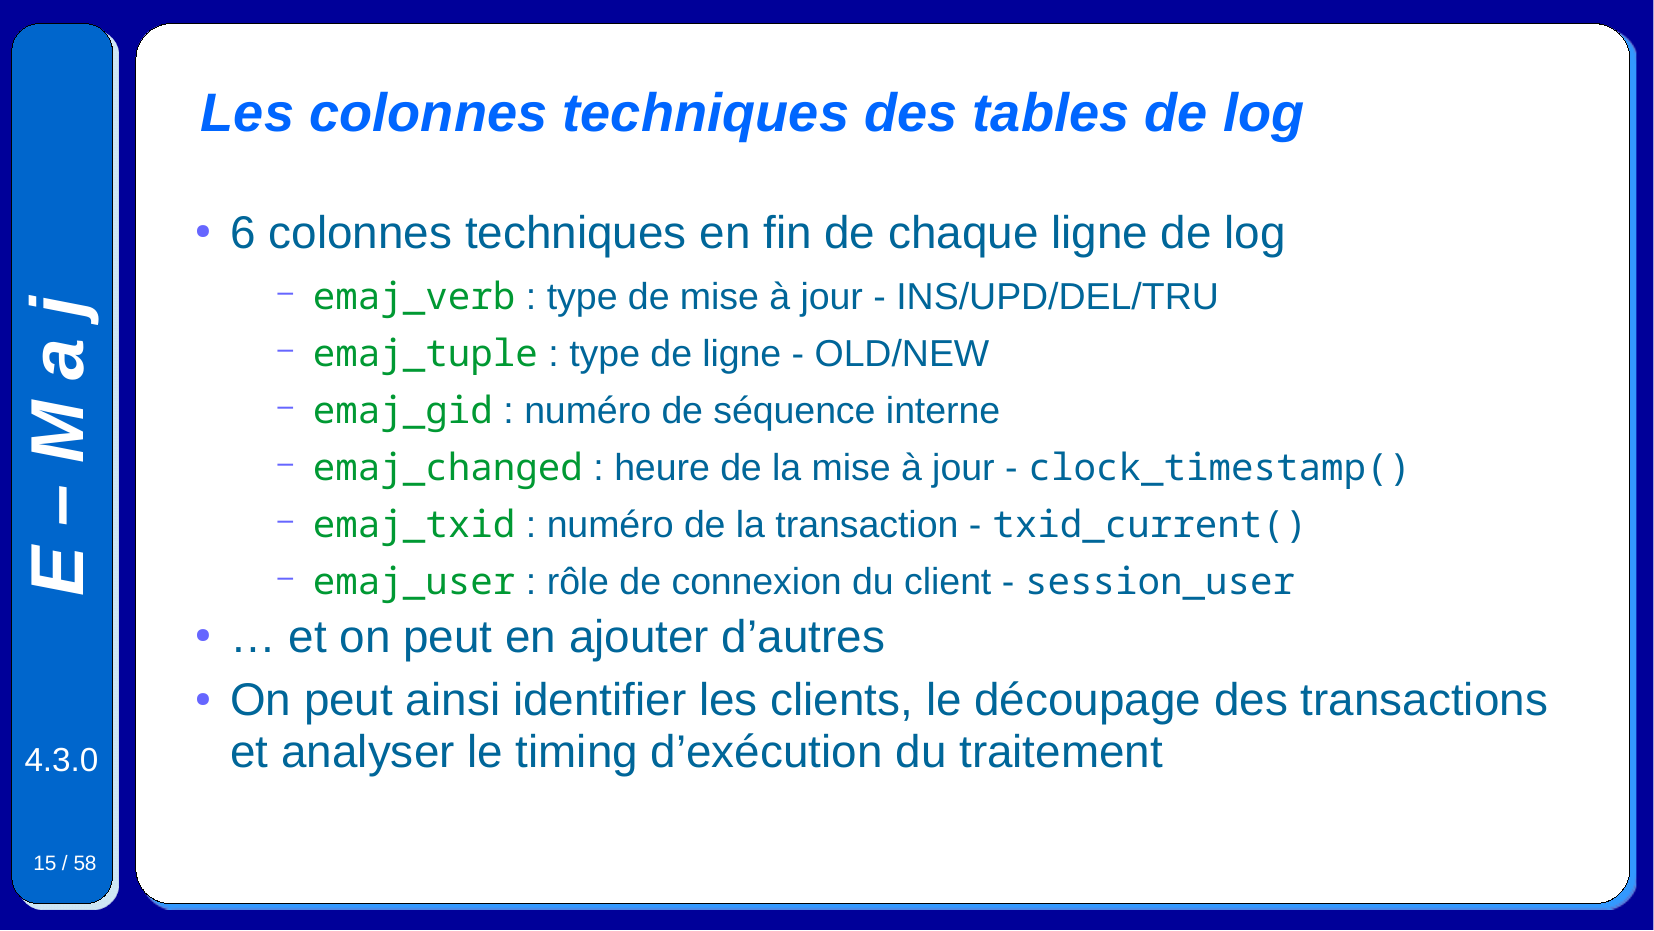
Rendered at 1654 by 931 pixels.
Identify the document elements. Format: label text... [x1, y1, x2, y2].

list 6 colonnes techniques en fin de chaque ligne de log emaj_verb : type de mise à jour - INS/UPD/DEL/TRU emaj_tuple : type de ligne - OLD/NEW emaj_gid : numéro de séquence interne emaj_changed : heure de la mise à jour - clock_timestamp() emaj_txid : numéro de la transaction - txid_current() emaj_user : rôle de connexion du client - session_user … et on peut en ajouter d’autres On peut ainsi identifier les clients, le découpage des transactions et analyser le timing d’exécution du traitement [177, 206, 1587, 846]
title Les colonnes techniques des tables de log [200, 34, 1575, 191]
